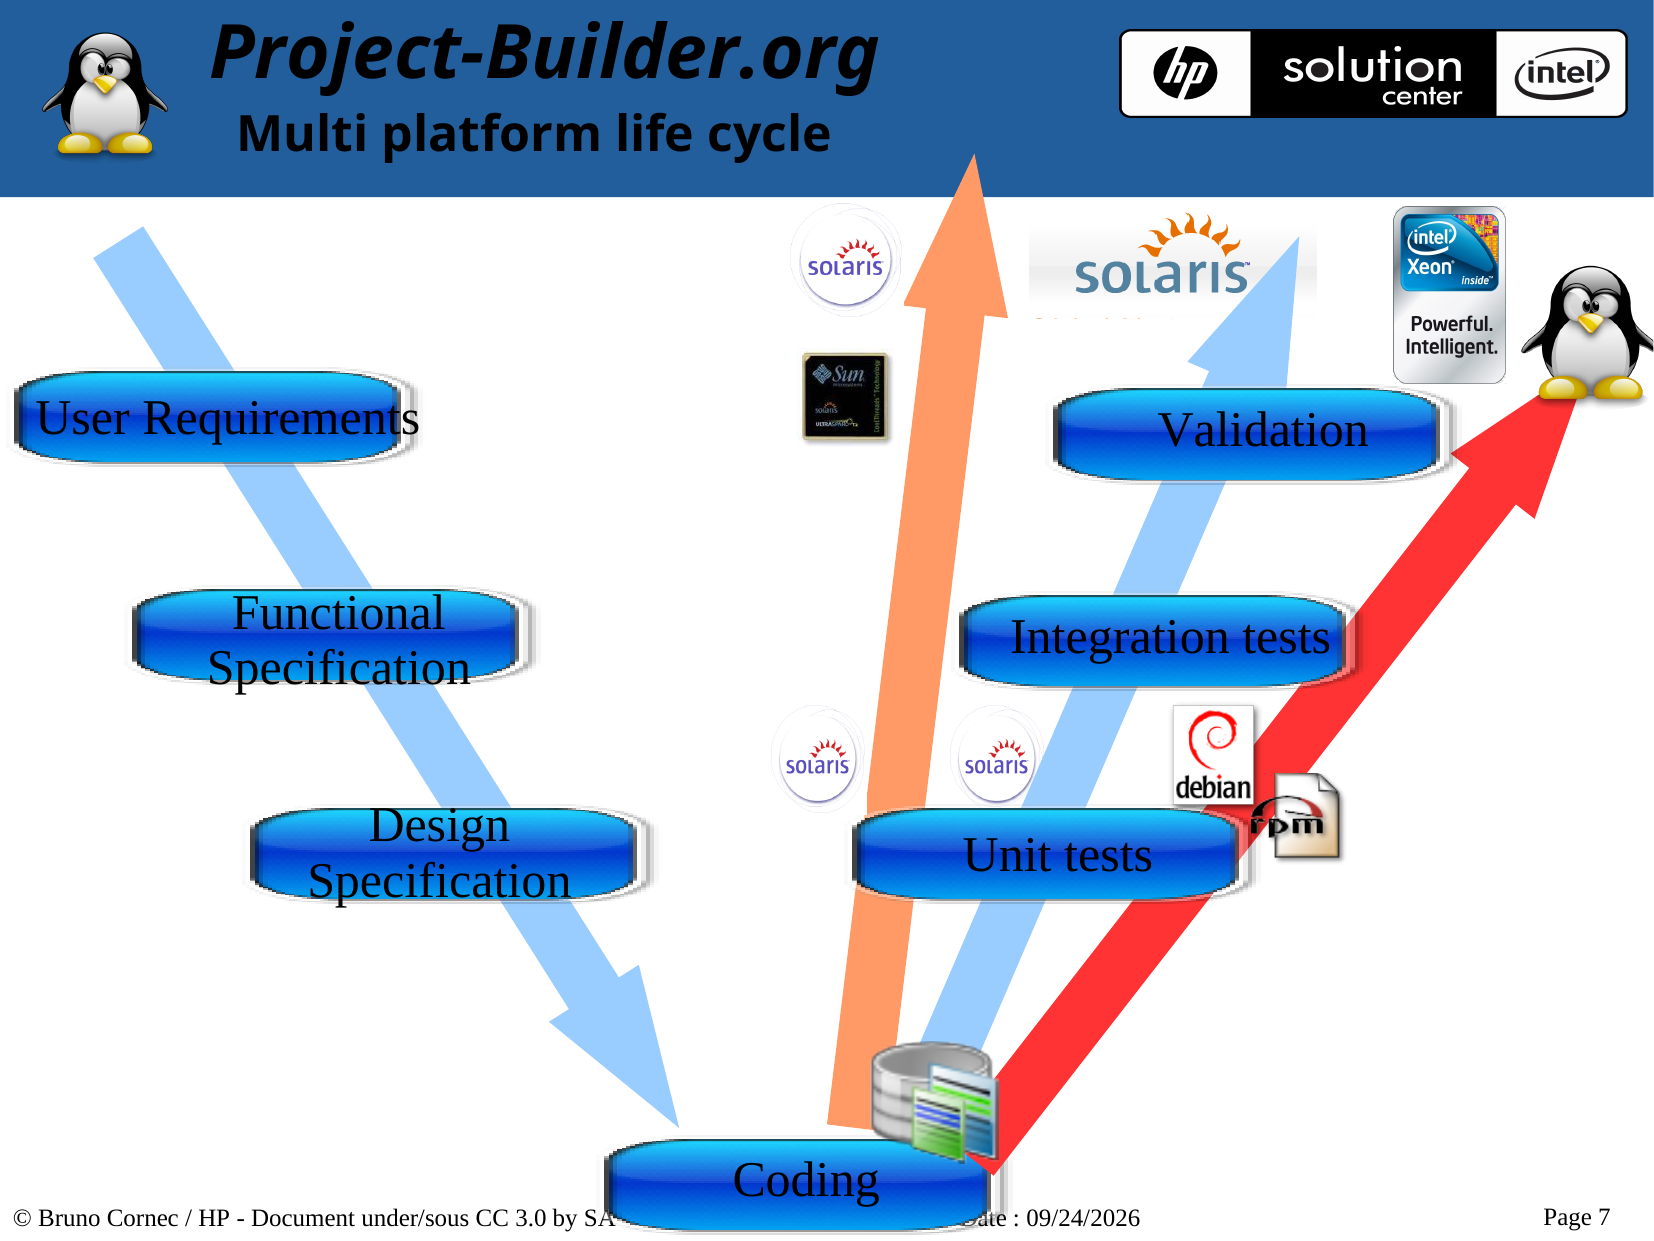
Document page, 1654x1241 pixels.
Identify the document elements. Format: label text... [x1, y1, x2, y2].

picture [1029, 215, 1317, 319]
text_box Functional Specification [206, 584, 472, 696]
picture [951, 590, 1377, 696]
picture [124, 584, 206, 690]
picture [785, 200, 904, 319]
picture [596, 1041, 1022, 1239]
text_box Integration tests [1009, 608, 1332, 720]
picture [42, 29, 168, 167]
title Multi platform life cycle [236, 53, 1317, 215]
text_box Coding [732, 1151, 880, 1241]
picture [1045, 206, 1506, 489]
text_box Design Specification [307, 797, 572, 909]
picture [572, 803, 668, 908]
picture [797, 348, 894, 447]
picture [242, 803, 307, 908]
text_box Unit tests [962, 827, 1240, 938]
picture [6, 366, 432, 471]
picture [1119, 29, 1628, 118]
picture [767, 696, 1347, 908]
text_box User Requirements [35, 389, 421, 446]
picture [472, 584, 550, 690]
picture [1521, 262, 1654, 414]
text_box Validation [1157, 401, 1405, 513]
